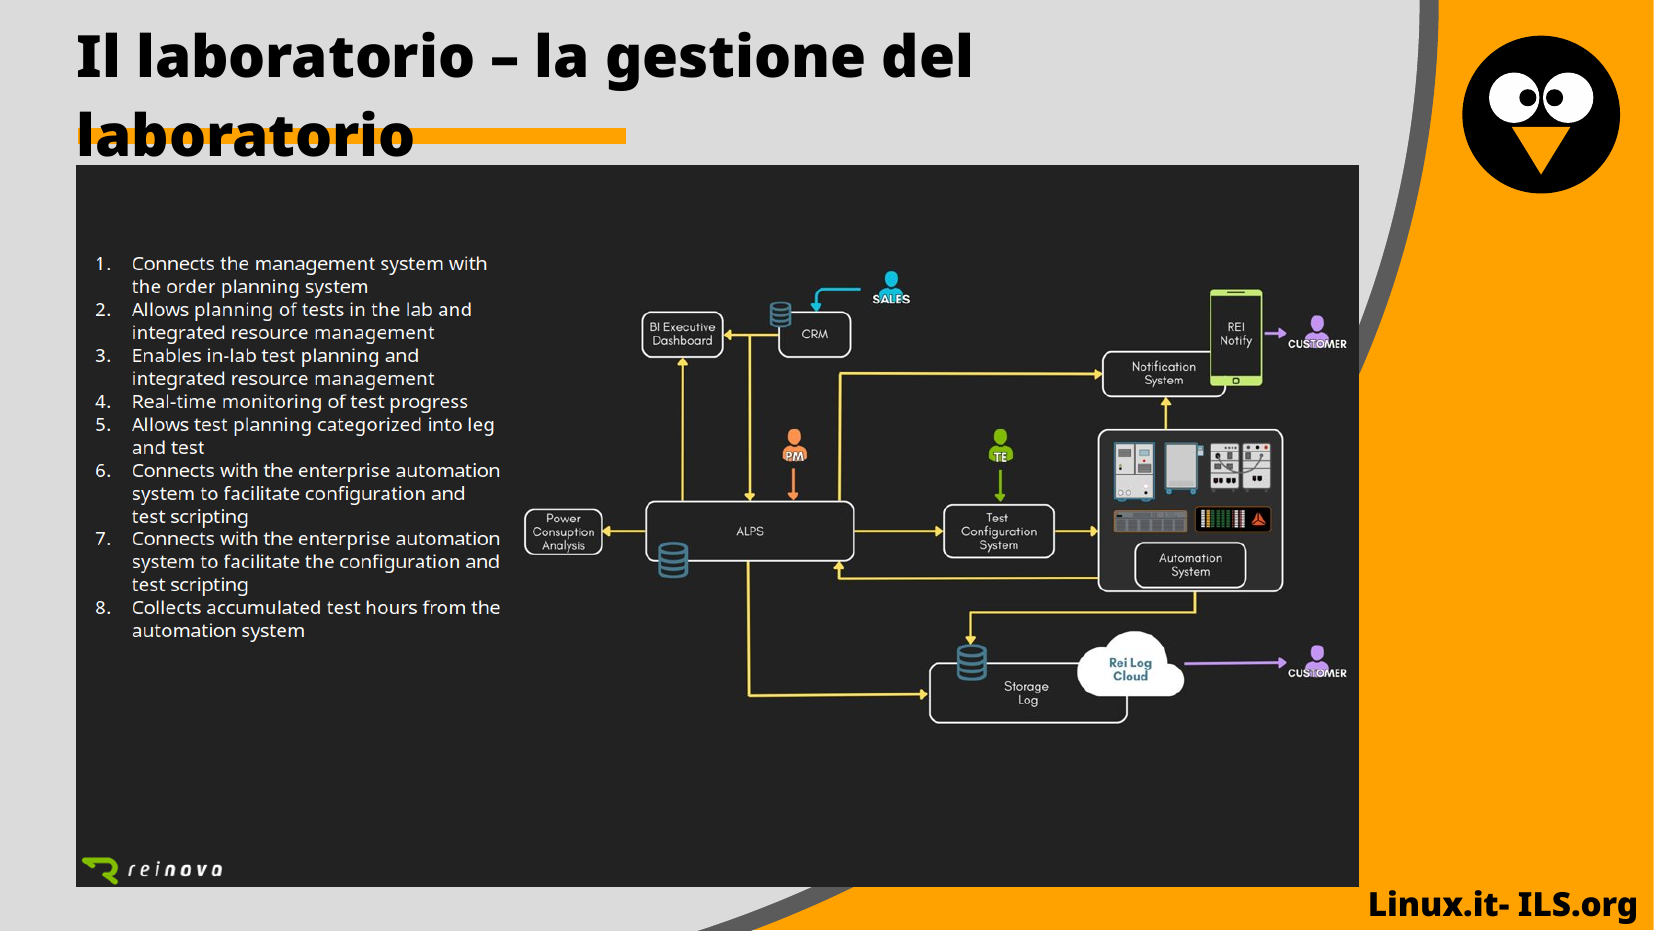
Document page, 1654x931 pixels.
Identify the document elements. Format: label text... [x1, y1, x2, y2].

text_box Linux.it- ILS.org [1346, 873, 1654, 927]
picture [76, 165, 1359, 887]
title Il laboratorio – la gestione del laboratorio [76, 28, 1264, 161]
